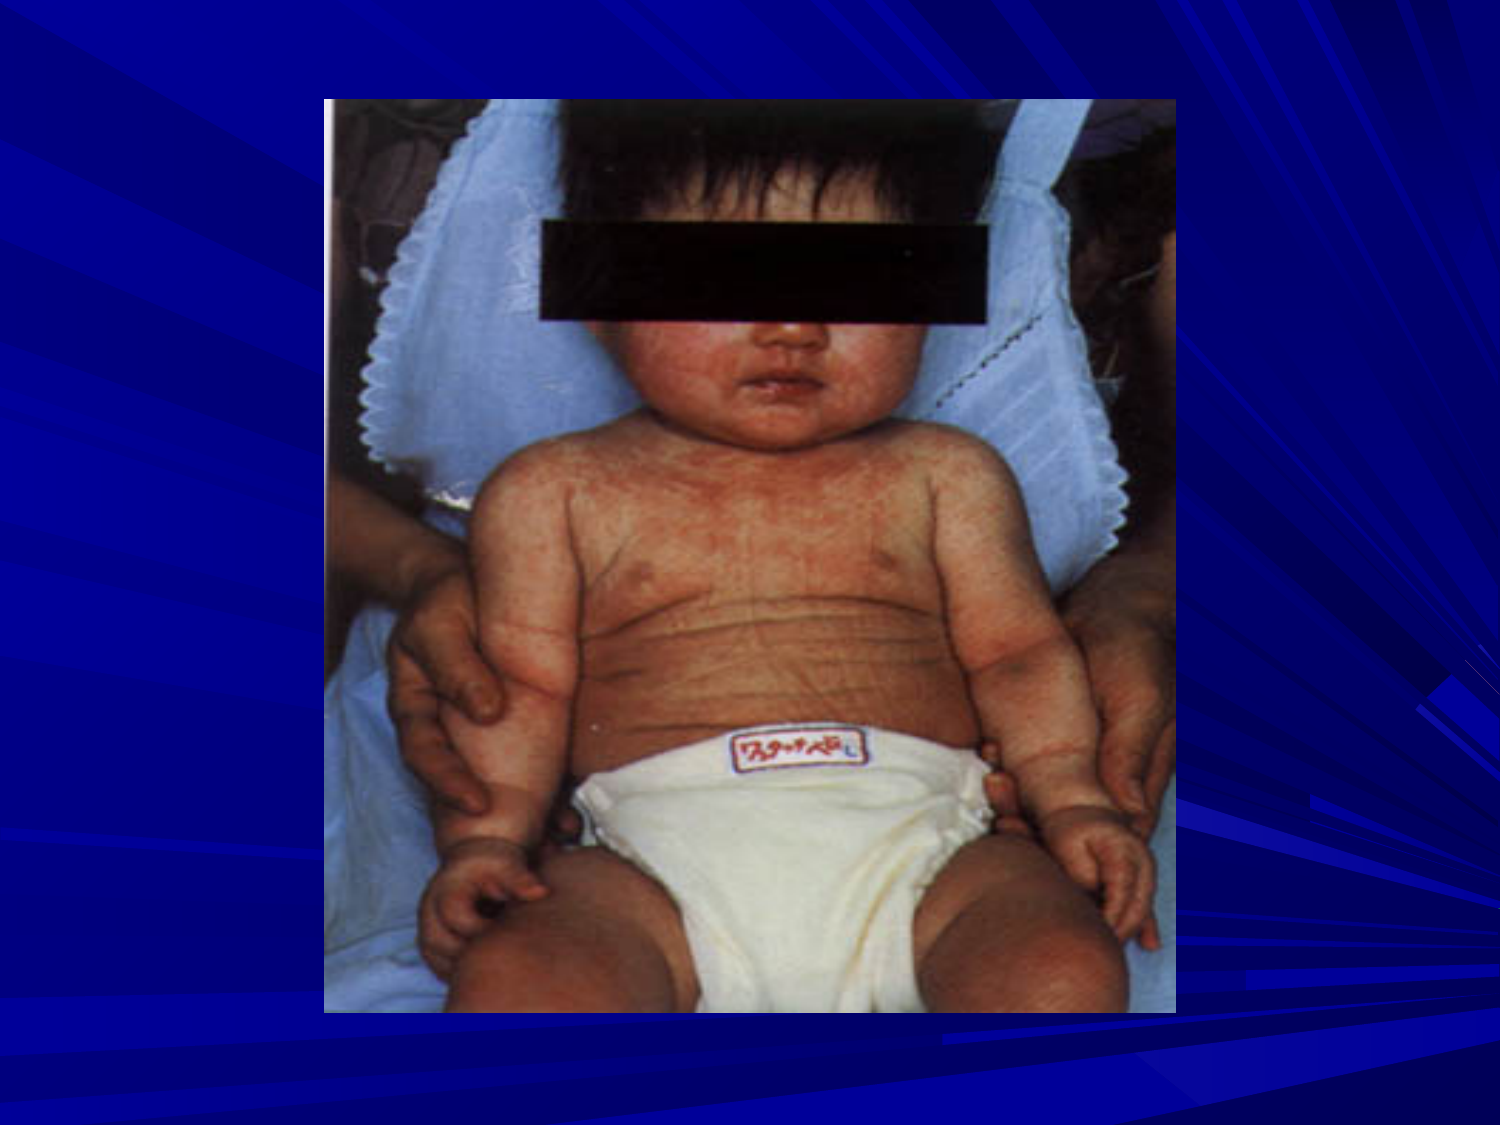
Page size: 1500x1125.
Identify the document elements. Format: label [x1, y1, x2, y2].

picture [324, 99, 1176, 1013]
